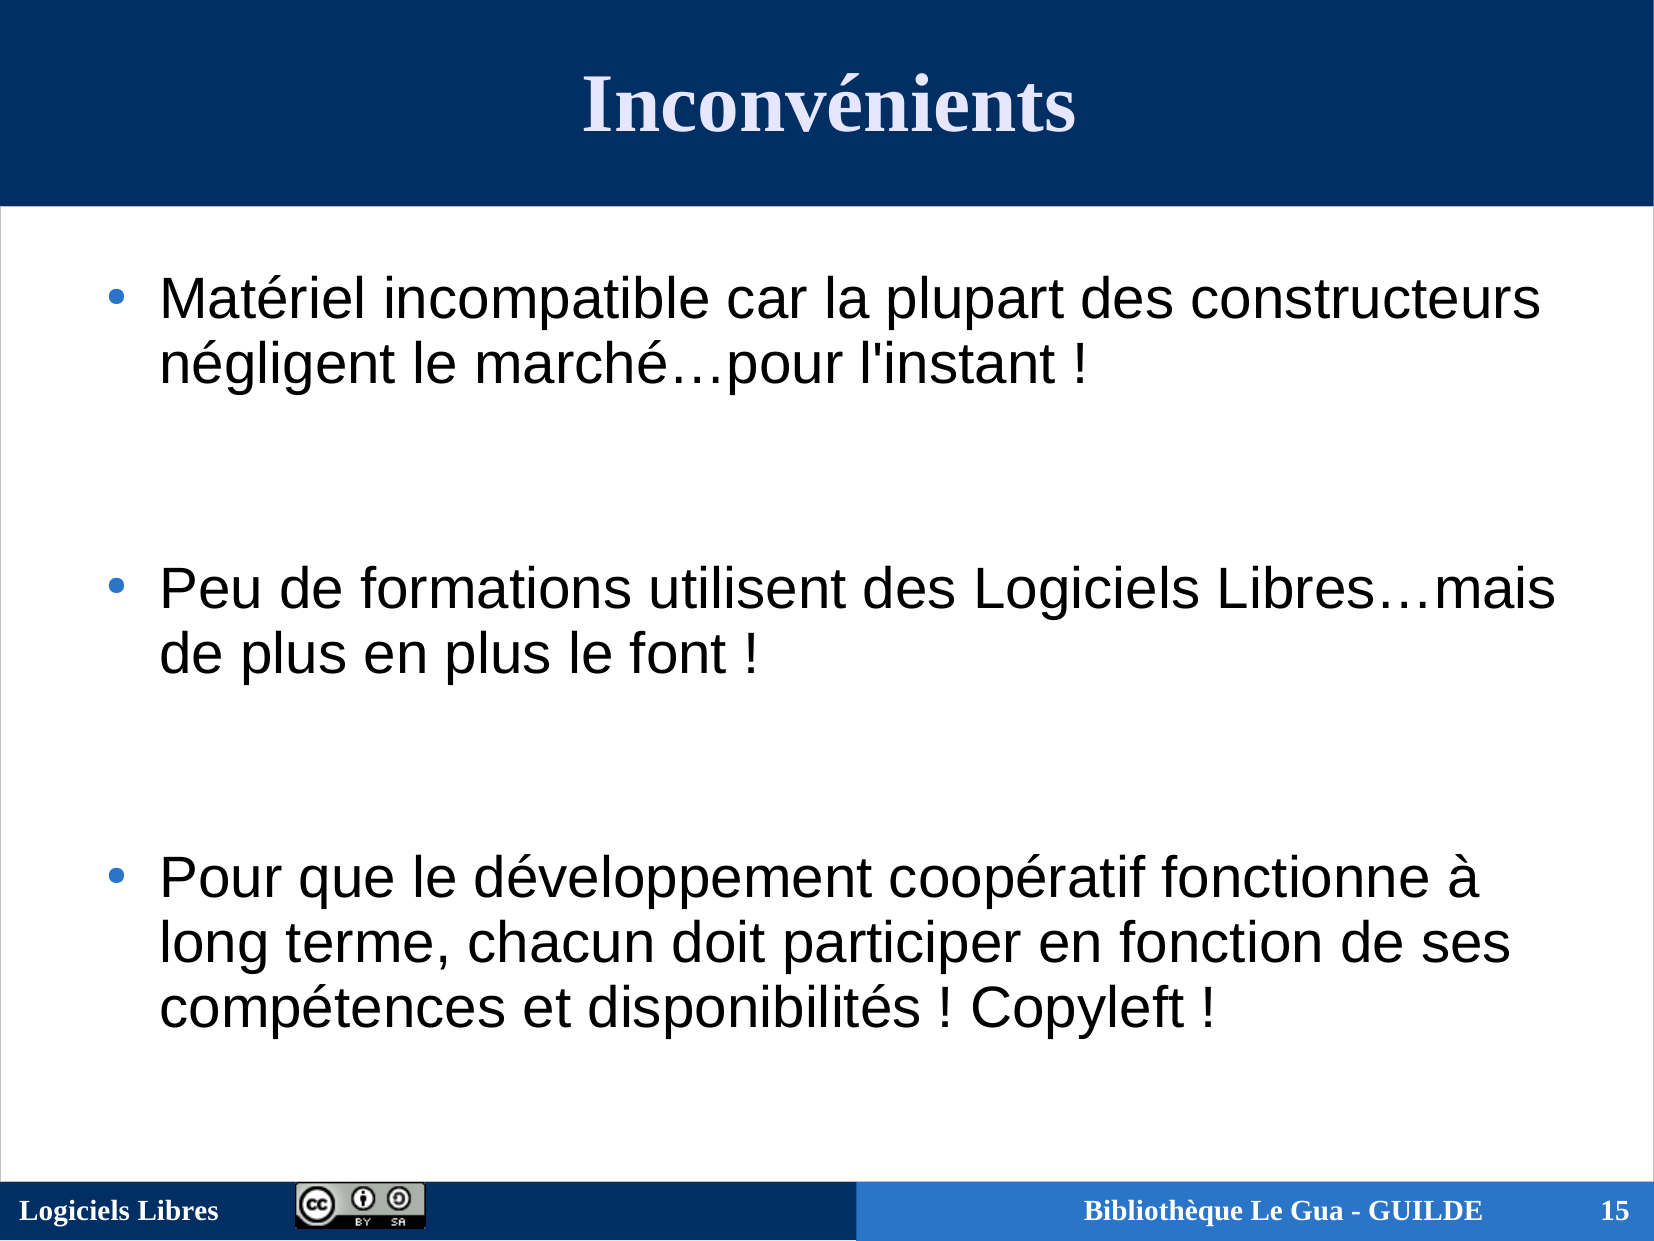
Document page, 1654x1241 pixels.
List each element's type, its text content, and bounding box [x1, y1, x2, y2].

title Inconvénients [123, 0, 1536, 208]
list Matériel incompatible car la plupart des constructeurs négligent le marché…pour l'instant ! Peu de formations utilisent des Logiciels Libres…mais de plus en plus le font ! Pour que le développement coopératif fonctionne à long terme, chacun doit participer en fonction de ses compétences et disponibilités ! Copyleft ! [88, 265, 1595, 1153]
picture [295, 1182, 426, 1229]
